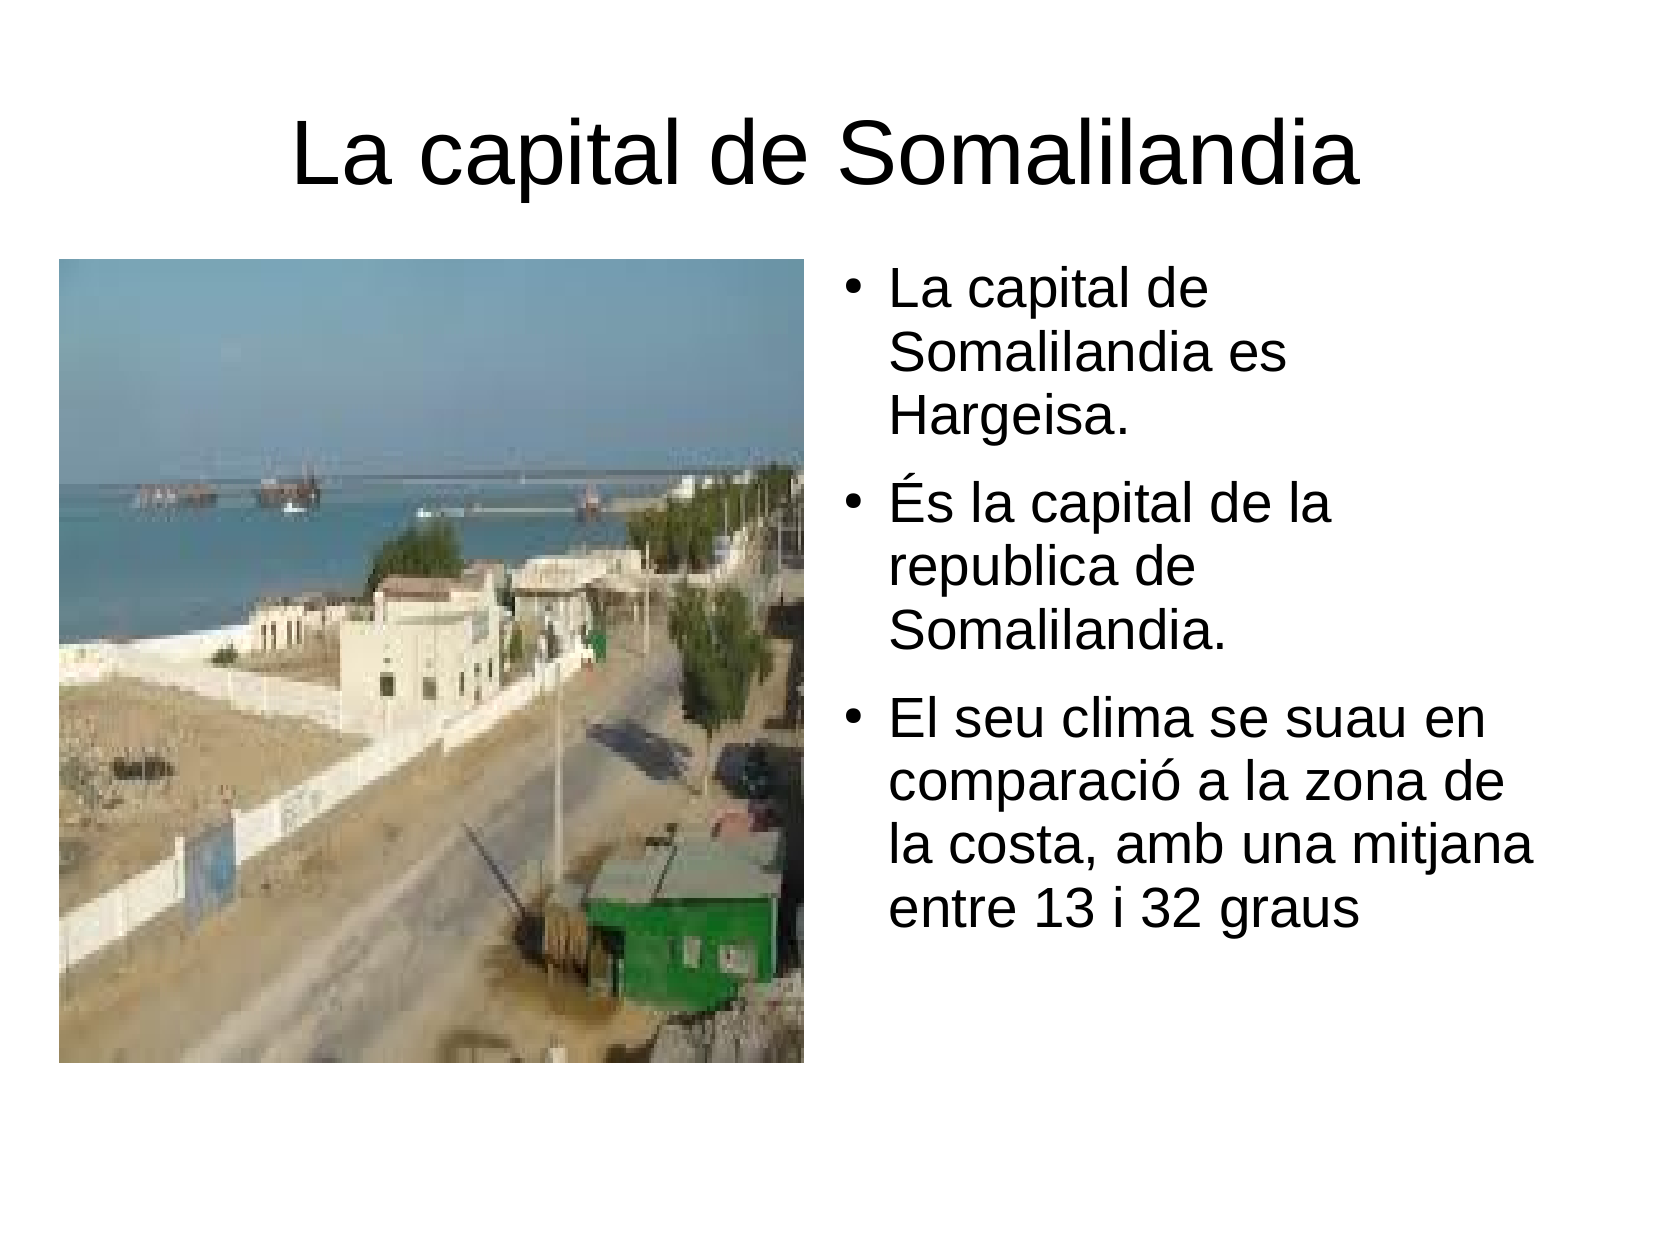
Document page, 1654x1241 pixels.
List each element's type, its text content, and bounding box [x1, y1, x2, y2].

list La capital de Somalilandia es Hargeisa. És la capital de la republica de Somalilandia. El seu clima se suau en comparació a la zona de la costa, amb una mitjana entre 13 i 32 graus [828, 256, 1539, 976]
picture [59, 259, 804, 1063]
title La capital de Somalilandia [82, 49, 1571, 257]
